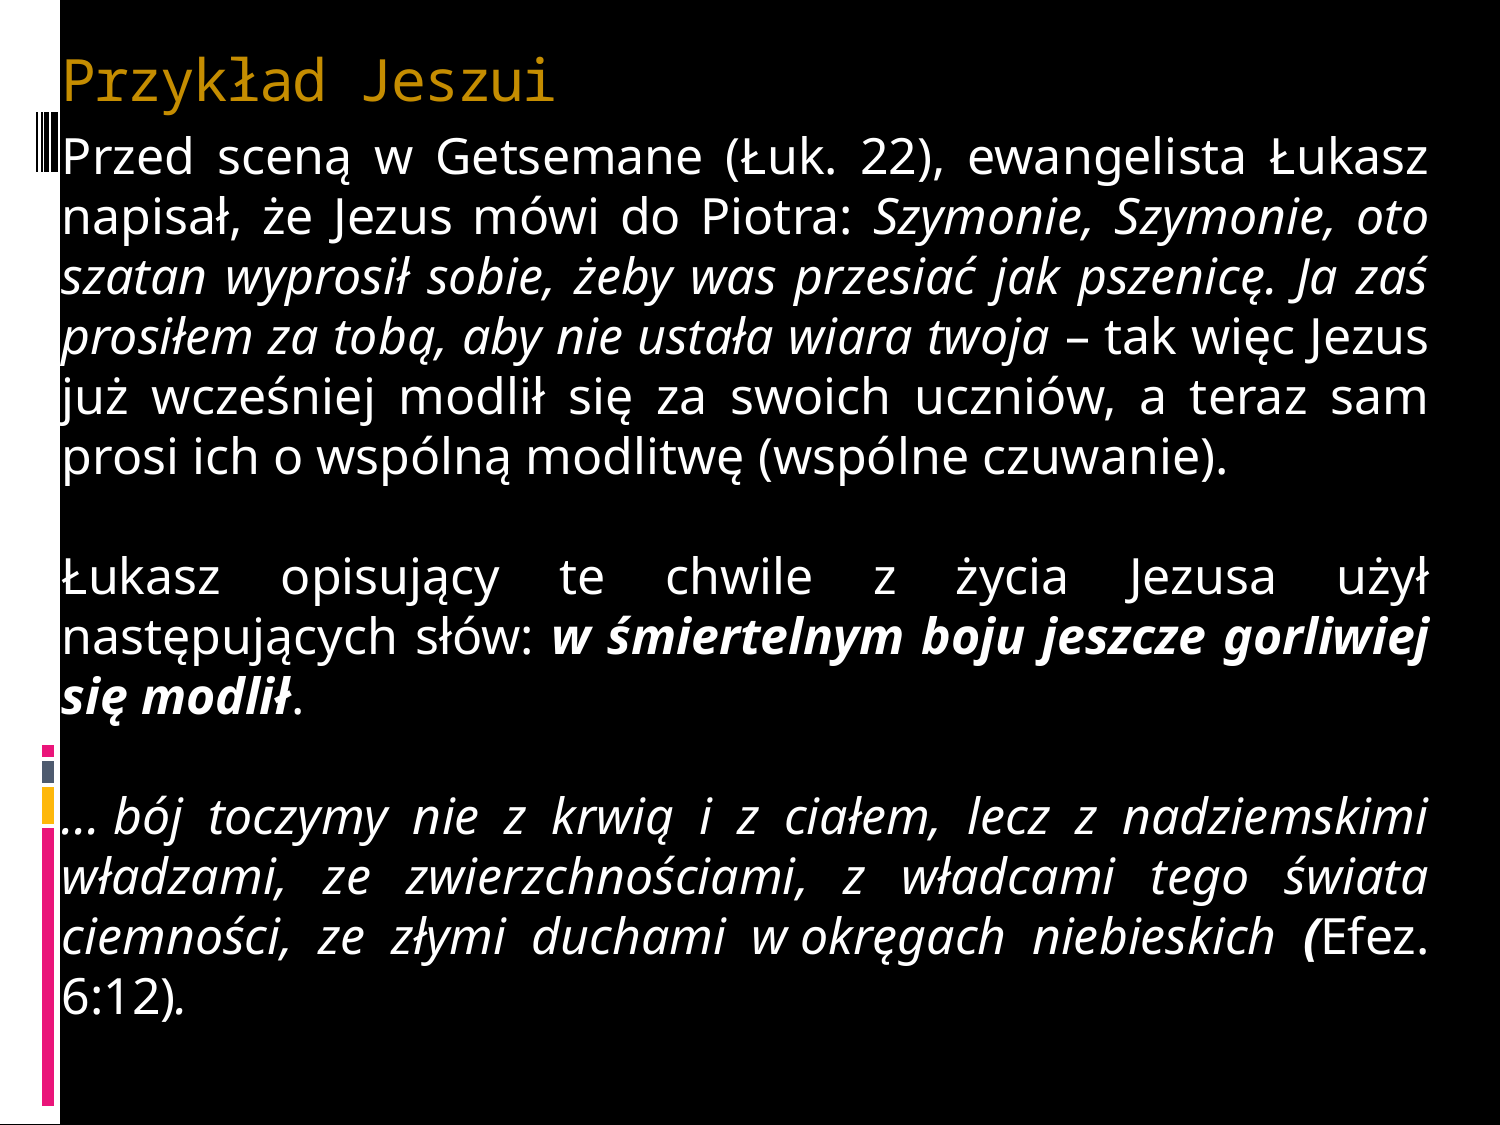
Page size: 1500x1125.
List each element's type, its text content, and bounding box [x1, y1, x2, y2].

text_box Przed sceną w Getsemane (Łuk. 22), ewangelista Łukasz napisał, że Jezus mówi do Piotra: Szymonie, Szymonie, oto szatan wyprosił sobie, żeby was przesiać jak pszenicę. Ja zaś prosiłem za tobą, aby nie ustała wiara twoja – tak więc Jezus już wcześniej modlił się za swoich uczniów, a teraz sam prosi ich o wspólną modlitwę (wspólne czuwanie). Łukasz opisujący te chwile z życia Jezusa użył następujących słów: w śmiertelnym boju jeszcze gorliwiej się modlił. ... bój toczymy nie z krwią i z ciałem, lecz z nadziemskimi władzami, ze zwierzchnościami, z władcami tego świata ciemności, ze złymi duchami w okręgach niebieskich (Efez. 6:12). [46, 117, 1454, 1067]
title Przykład Jeszui [46, 35, 1442, 117]
